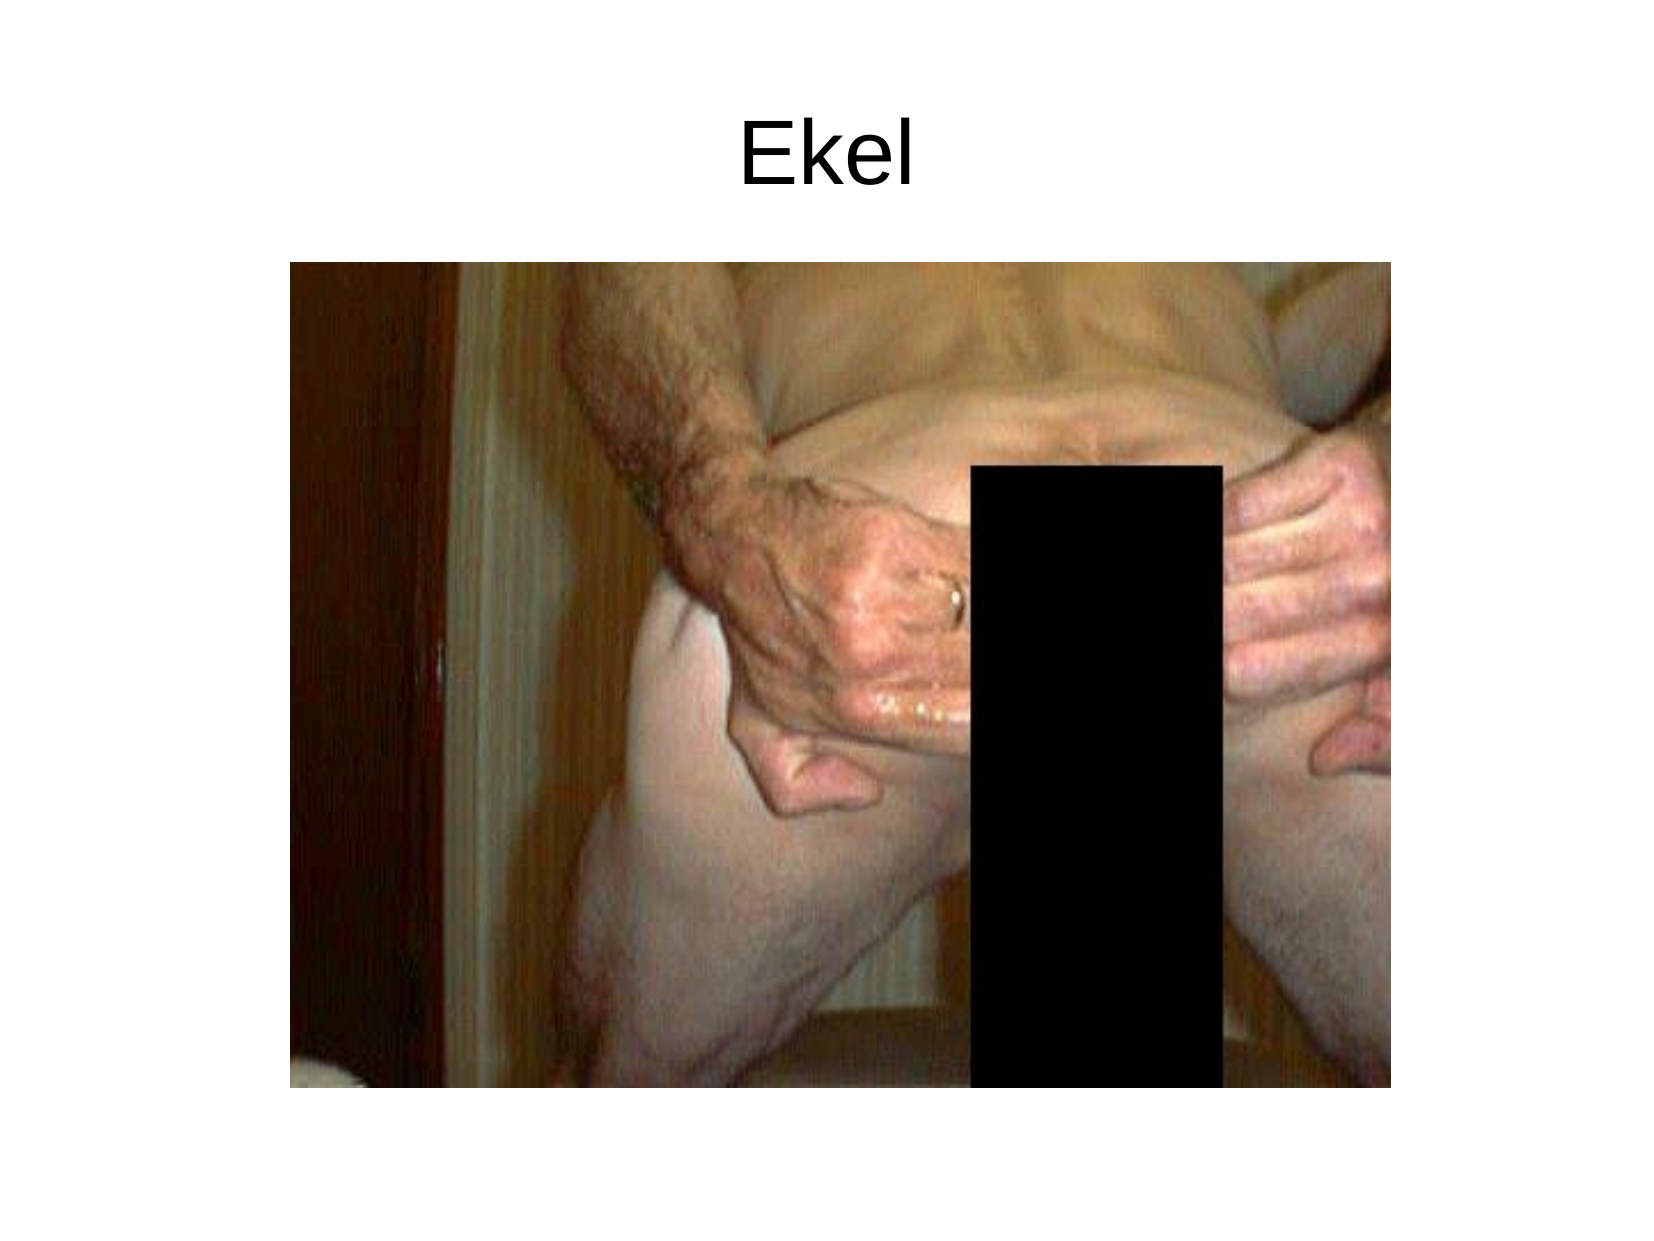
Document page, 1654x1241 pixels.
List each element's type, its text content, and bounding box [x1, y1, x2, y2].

picture [290, 262, 1391, 1088]
title Ekel [82, 49, 1571, 257]
